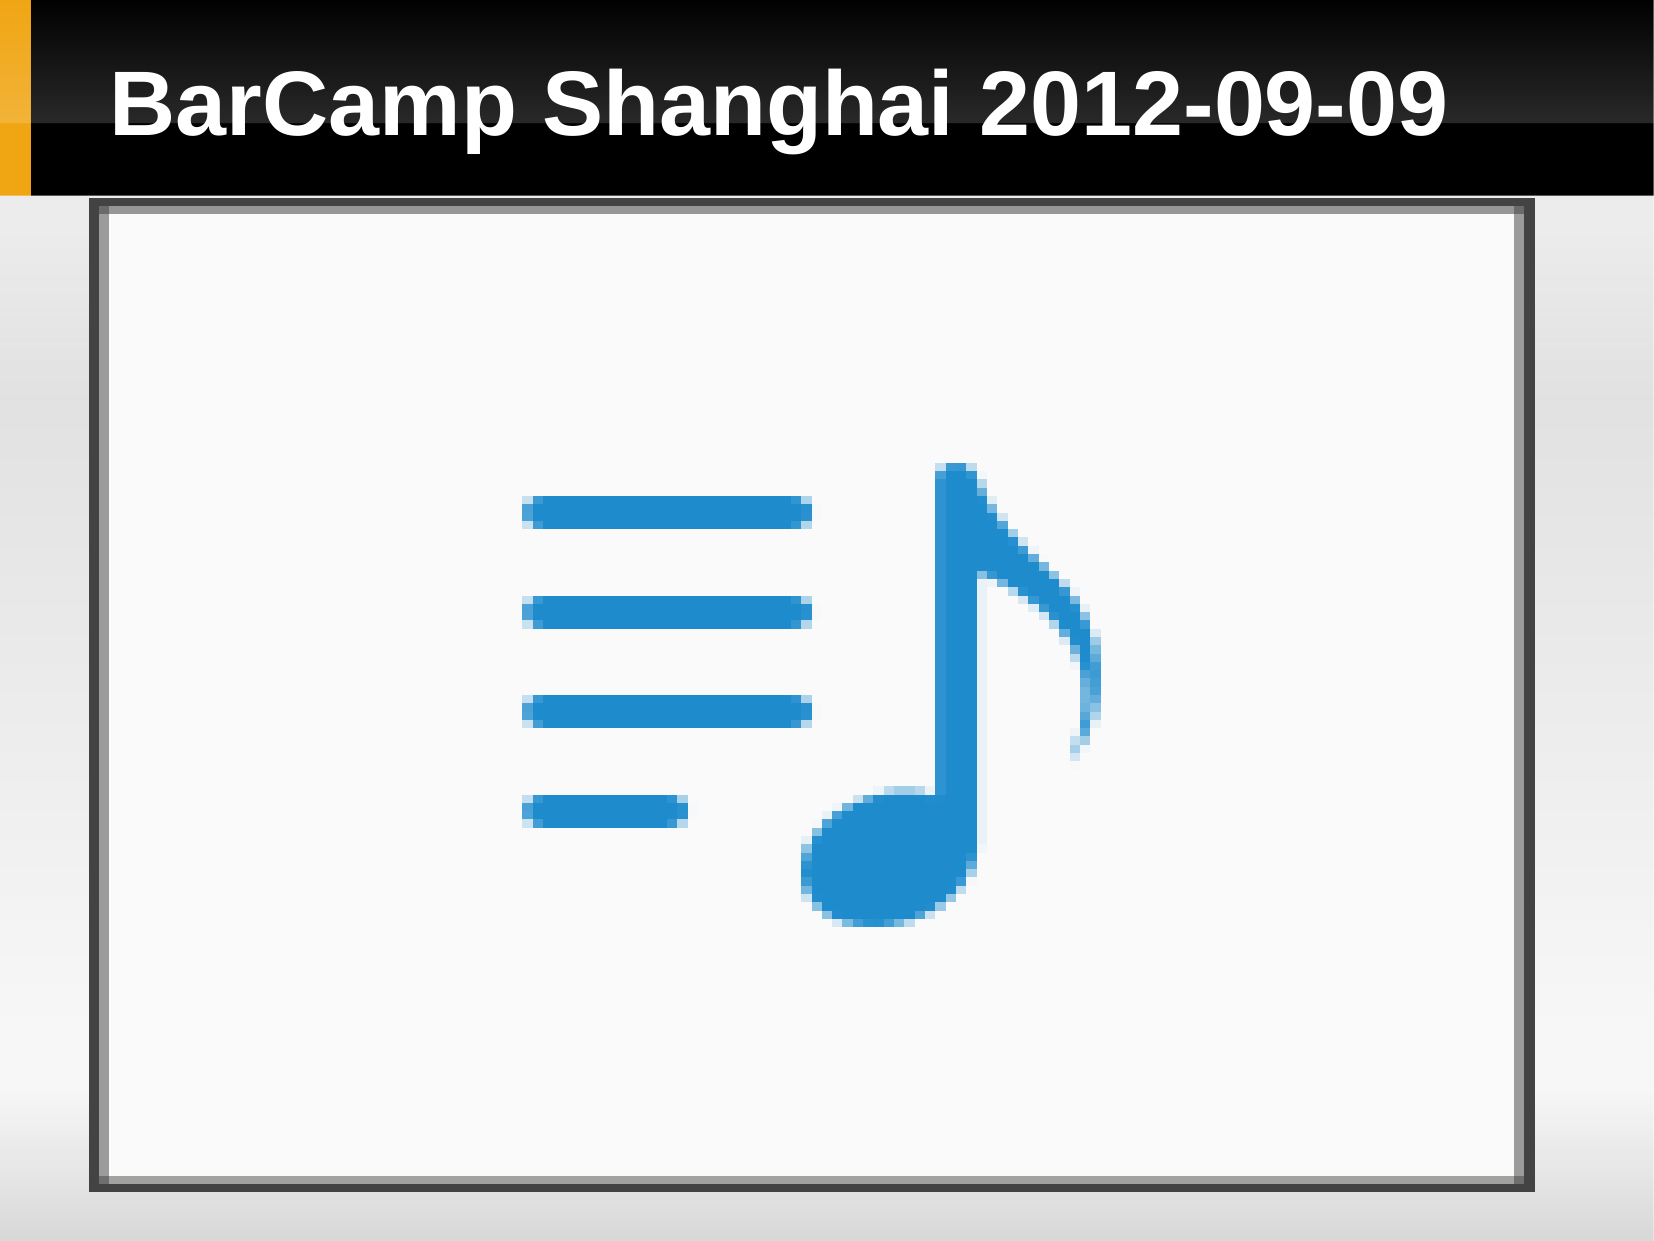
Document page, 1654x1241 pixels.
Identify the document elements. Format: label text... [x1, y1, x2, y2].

title BarCamp Shanghai 2012-09-09 [76, 0, 1565, 208]
text_box [88, 197, 1536, 1193]
picture [0, 0, 1654, 1241]
